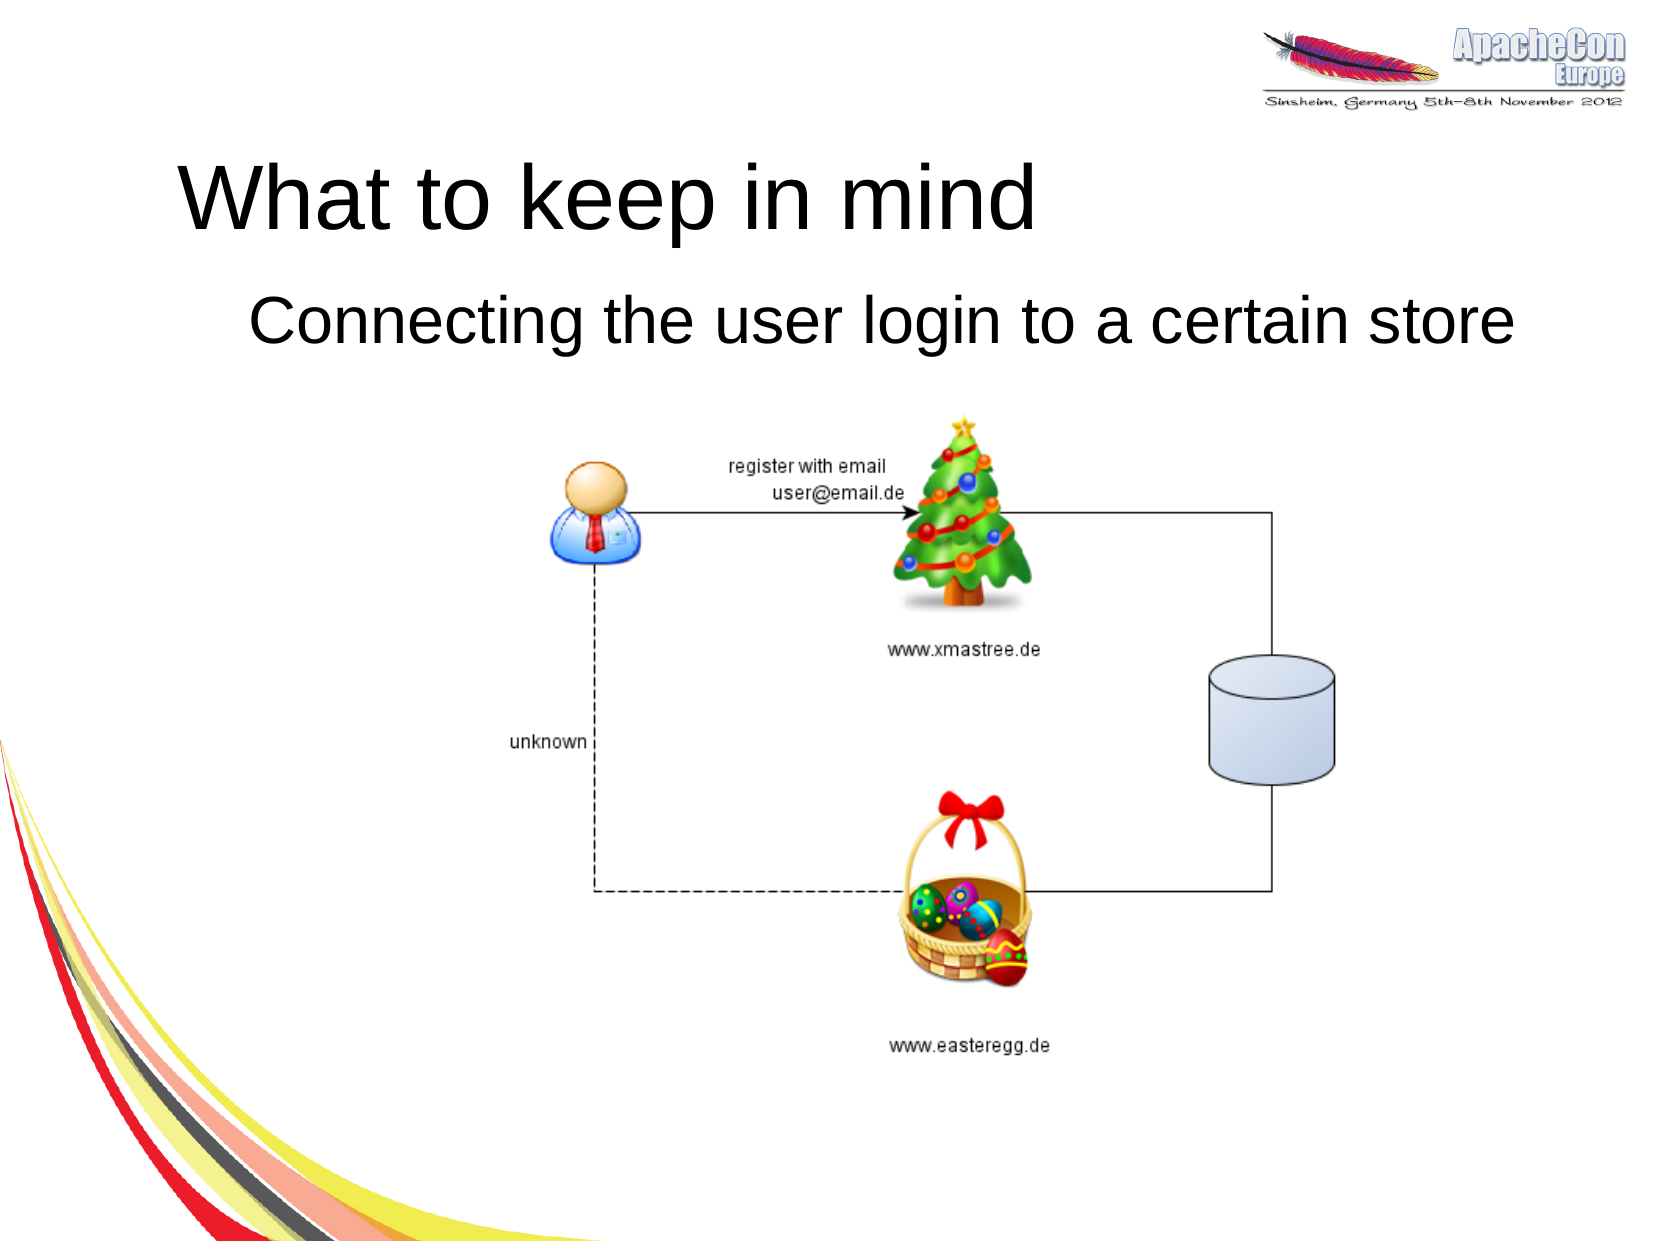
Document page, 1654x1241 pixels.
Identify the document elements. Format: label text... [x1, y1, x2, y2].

title What to keep in mind [177, 141, 1536, 254]
list Connecting the user login to a certain store [177, 283, 1536, 1004]
picture [0, 0, 1654, 1241]
